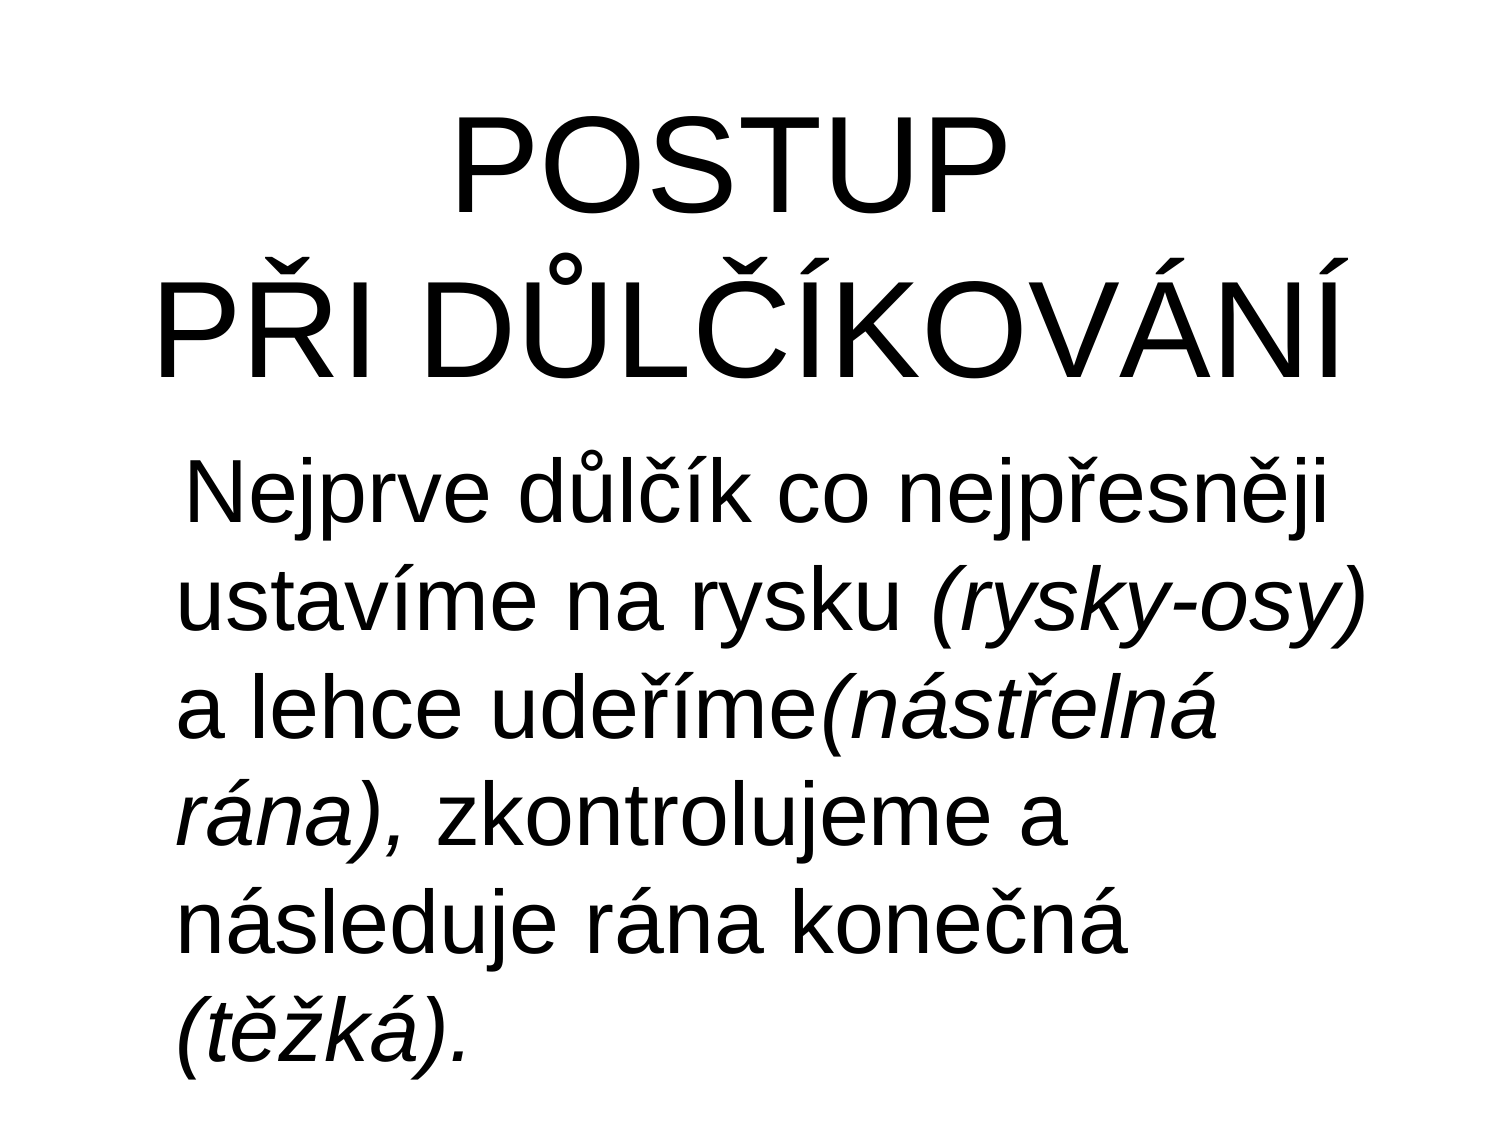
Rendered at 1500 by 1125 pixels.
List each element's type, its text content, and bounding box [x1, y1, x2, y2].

list Nejprve důlčík co nejpřesněji ustavíme na rysku (rysky-osy) a lehce udeříme(nástřelná rána), zkontrolujeme a následuje rána konečná (těžká). [50, 425, 1451, 1088]
title POSTUP PŘI DŮLČÍKOVÁNÍ [50, 50, 1451, 425]
